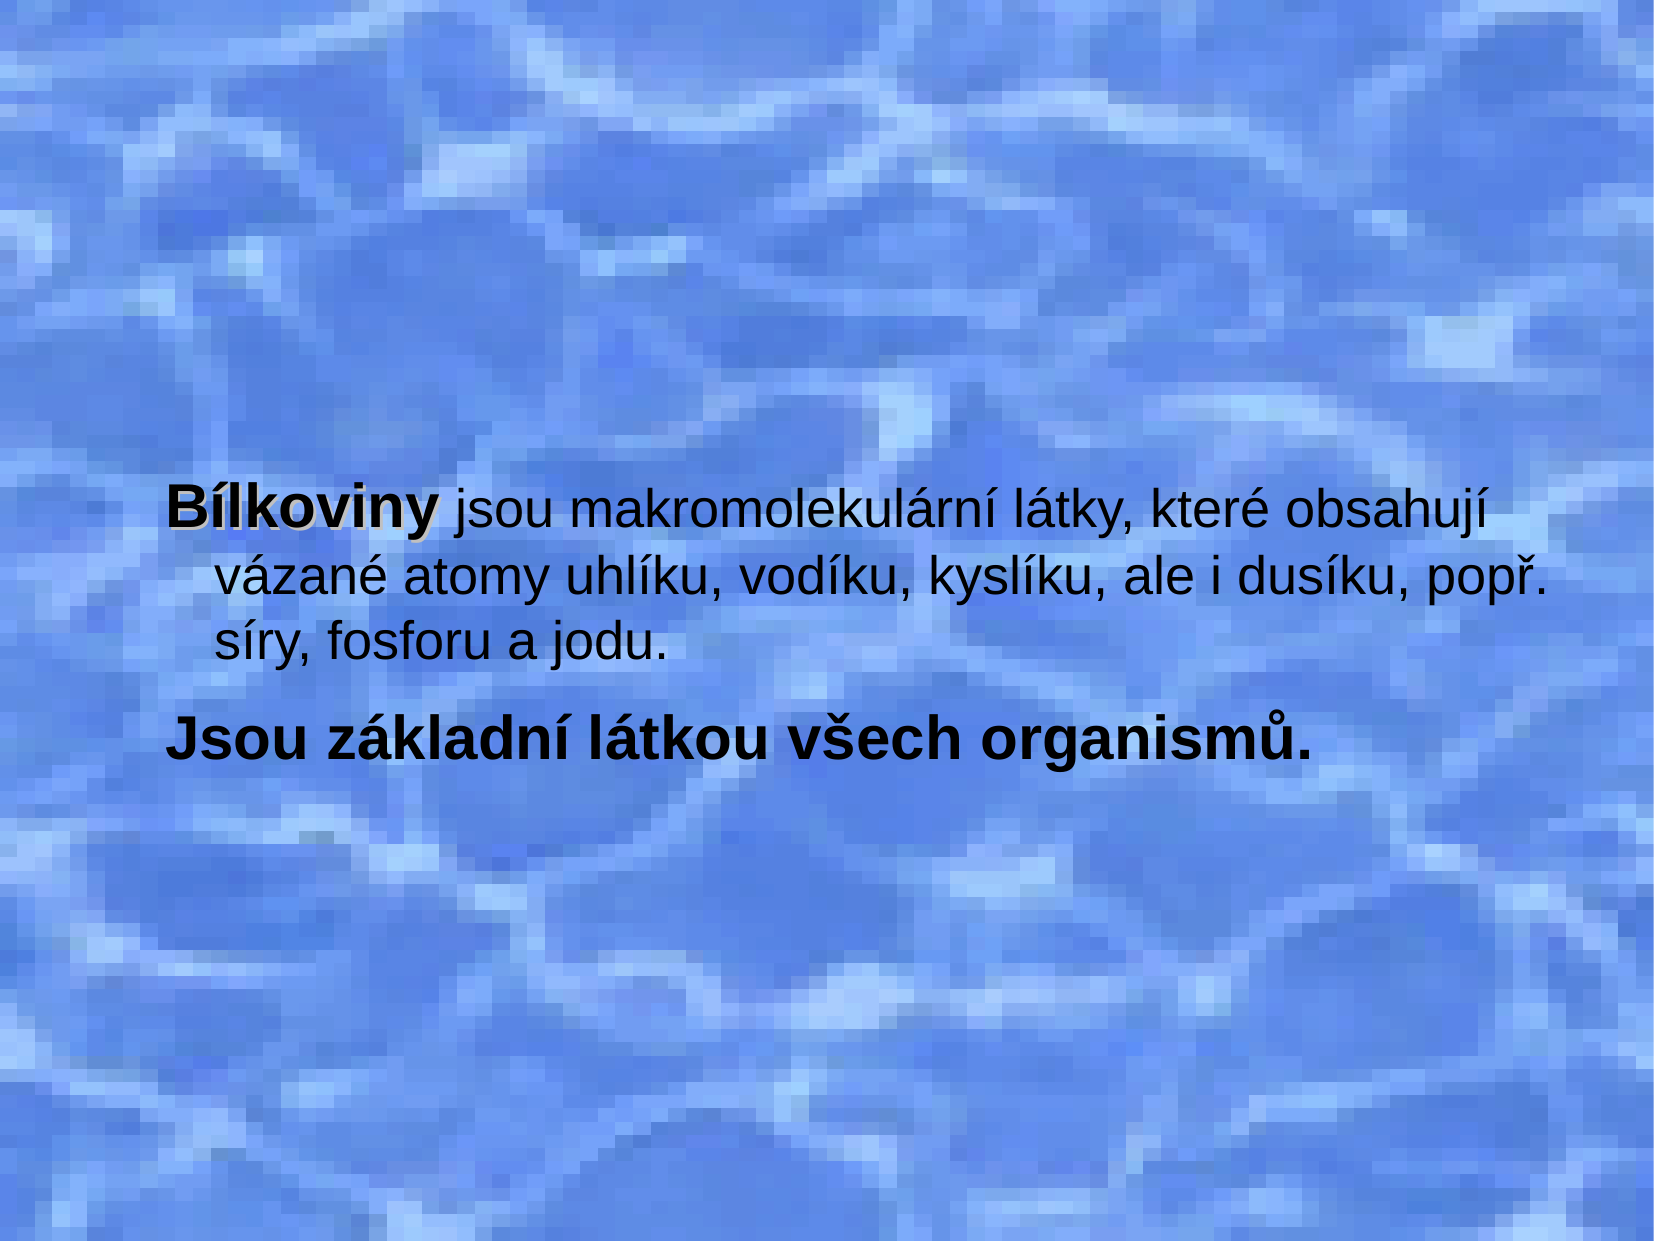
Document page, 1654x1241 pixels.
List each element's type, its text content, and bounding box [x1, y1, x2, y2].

list Bílkoviny jsou makromolekulární látky, které obsahují vázané atomy uhlíku, vodíku, kyslíku, ale i dusíku, popř. síry, fosforu a jodu. Jsou základní látkou všech organismů. [82, 465, 1571, 775]
